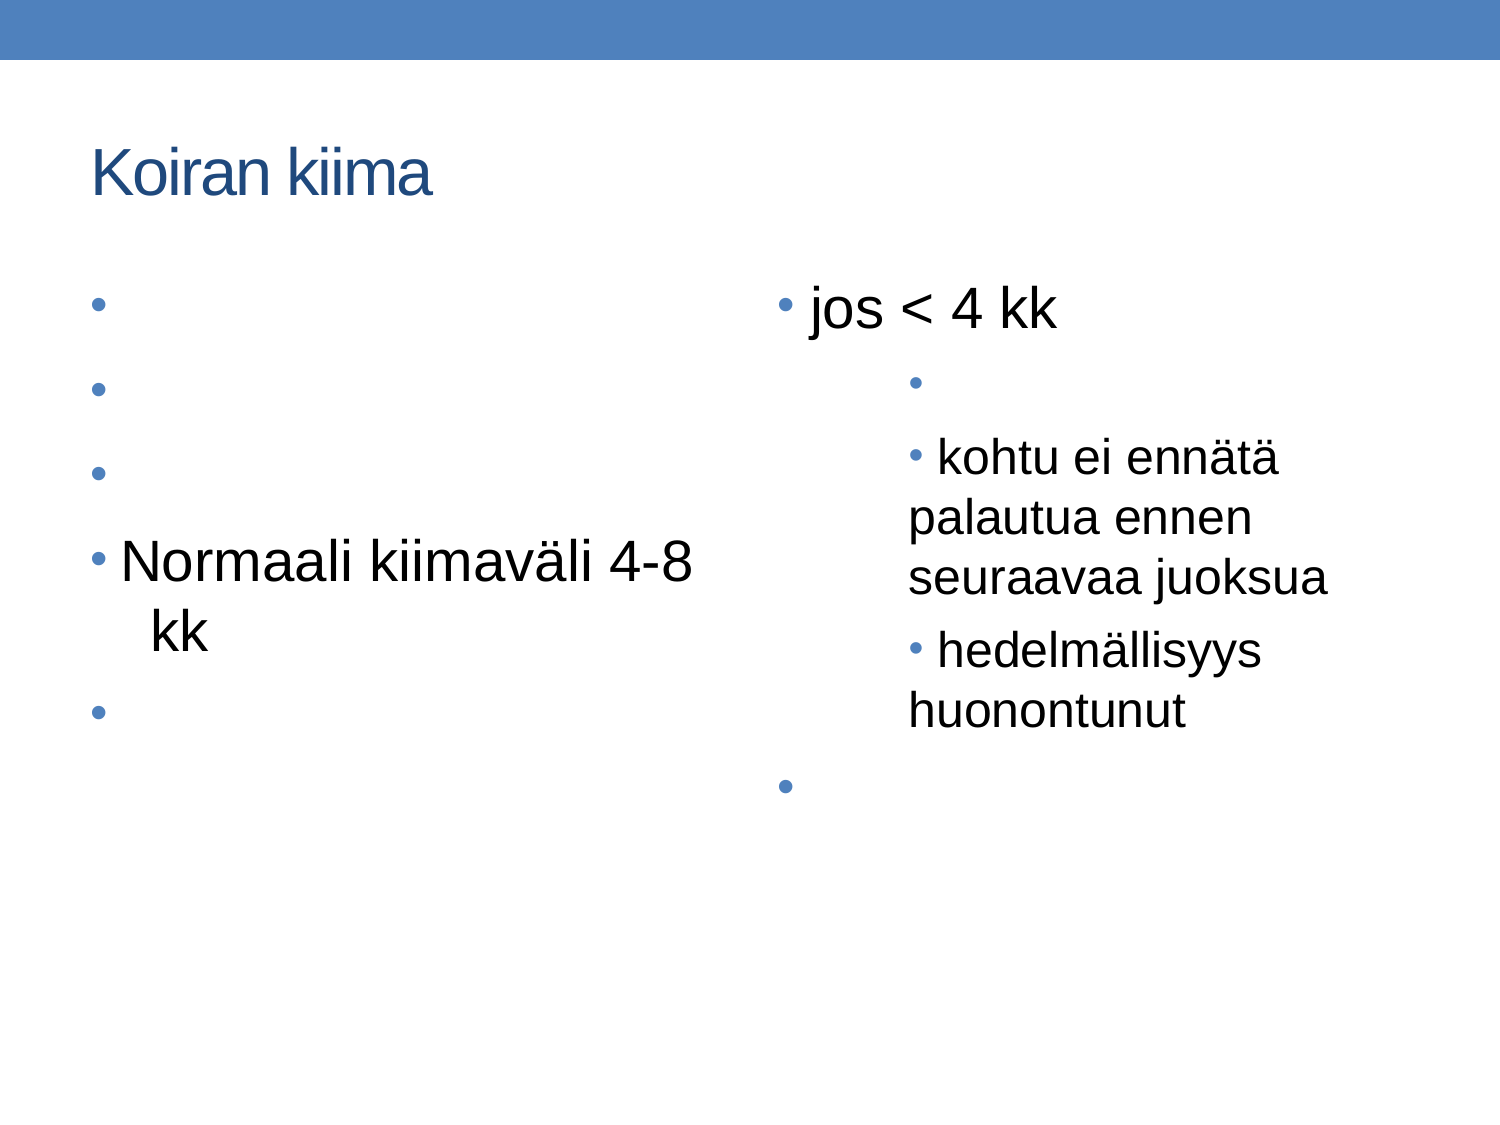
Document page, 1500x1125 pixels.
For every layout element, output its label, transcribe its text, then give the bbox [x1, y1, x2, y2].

title Koiran kiima [75, 87, 1426, 251]
list Normaali kiimaväli 4-8 kk [75, 262, 738, 1005]
list jos < 4 kk kohtu ei ennätä palautua ennen seuraavaa juoksua hedelmällisyys huonontunut [762, 262, 1426, 1005]
